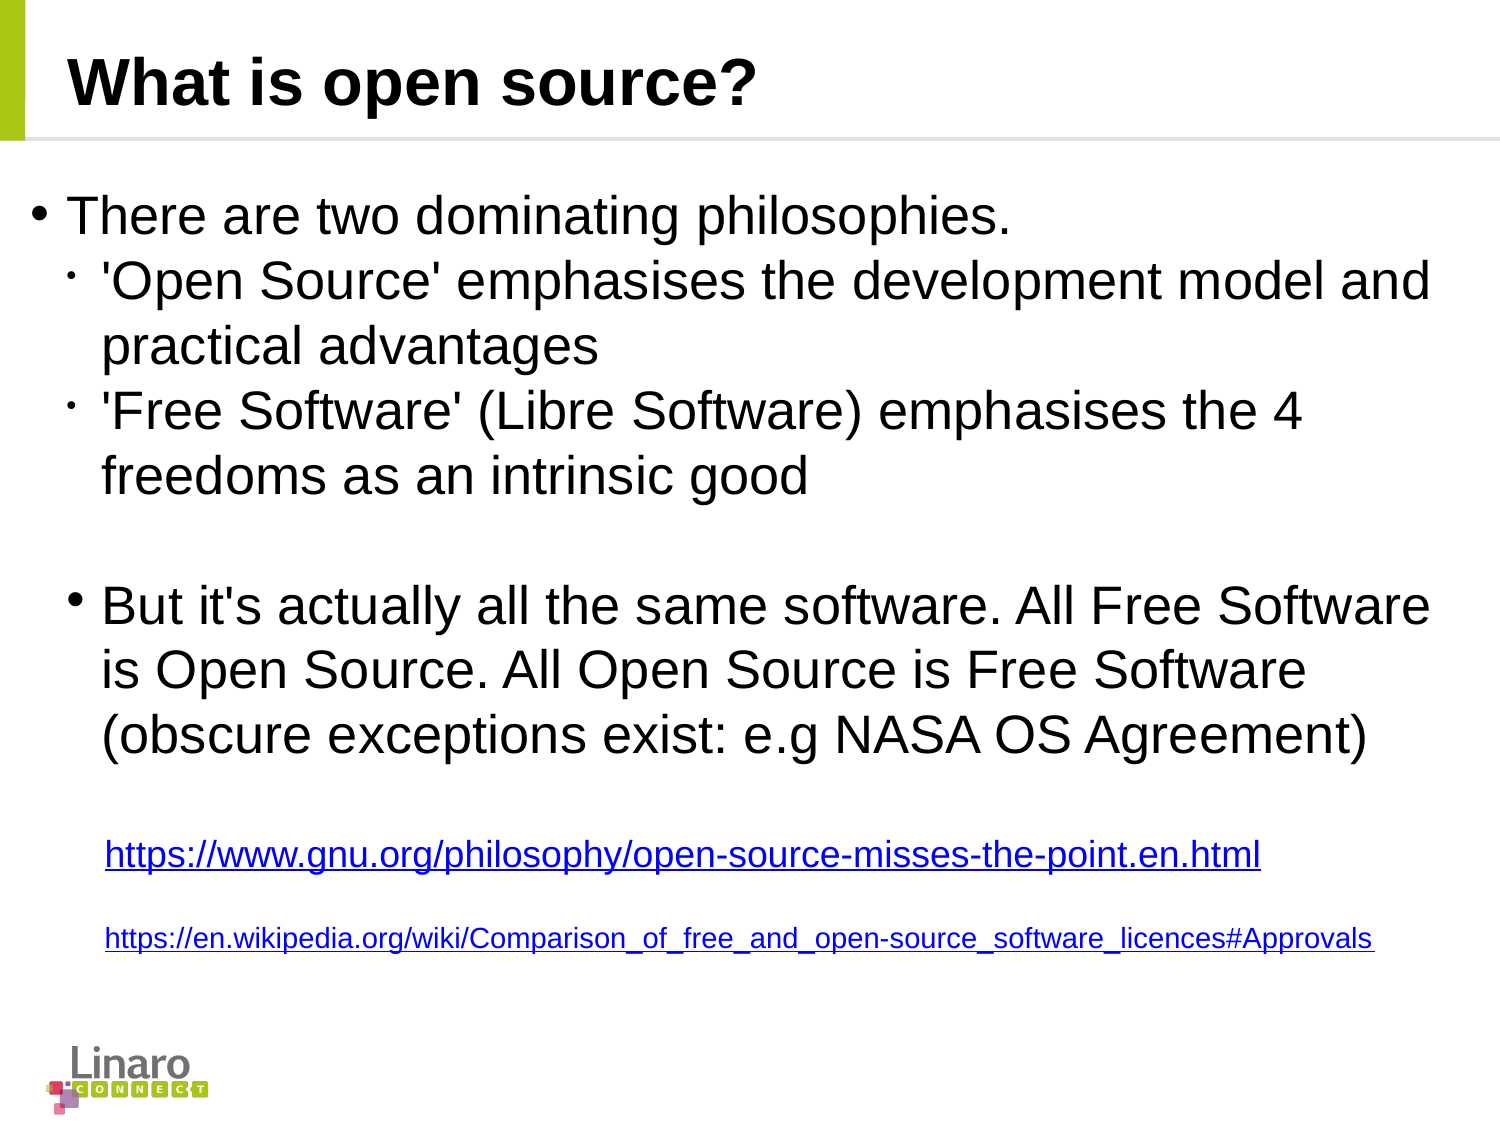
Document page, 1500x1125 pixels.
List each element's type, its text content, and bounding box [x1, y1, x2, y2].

text_box There are two dominating philosophies. 'Open Source' emphasises the development model and practical advantages 'Free Software' (Libre Software) emphasises the 4 freedoms as an intrinsic good But it's actually all the same software. All Free Software is Open Source. All Open Source is Free Software (obscure exceptions exist: e.g NASA OS Agreement) https://www.gnu.org/philosophy/open-source-misses-the-point.en.html https://en.wikipedia.org/wiki/Comparison_of_free_and_open-source_software_licences#Approvals [16, 165, 1482, 1040]
text_box What is open source? [53, 23, 1465, 136]
picture [39, 1041, 216, 1119]
